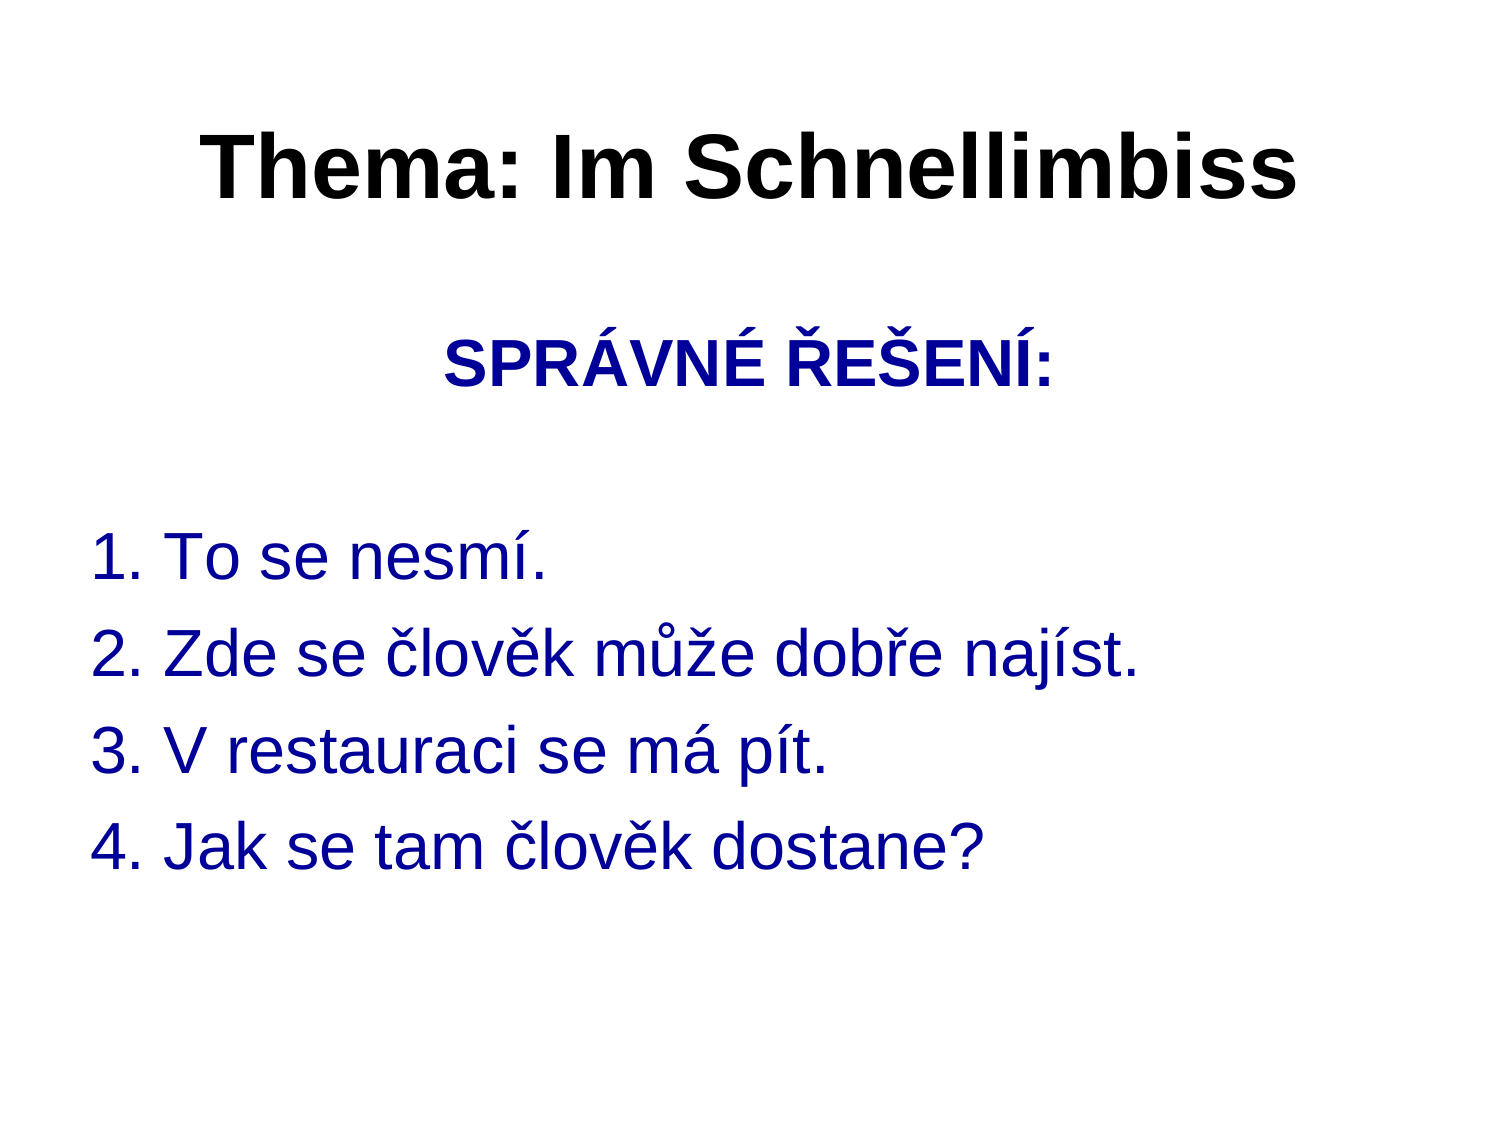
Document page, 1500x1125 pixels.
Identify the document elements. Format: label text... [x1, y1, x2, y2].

title Thema: Im Schnellimbiss [75, 47, 1426, 276]
list SPRÁVNÉ ŘEŠENÍ: 1. To se nesmí. 2. Zde se člověk může dobře najíst. 3. V restauraci se má pít. 4. Jak se tam člověk dostane? [75, 312, 1426, 1125]
